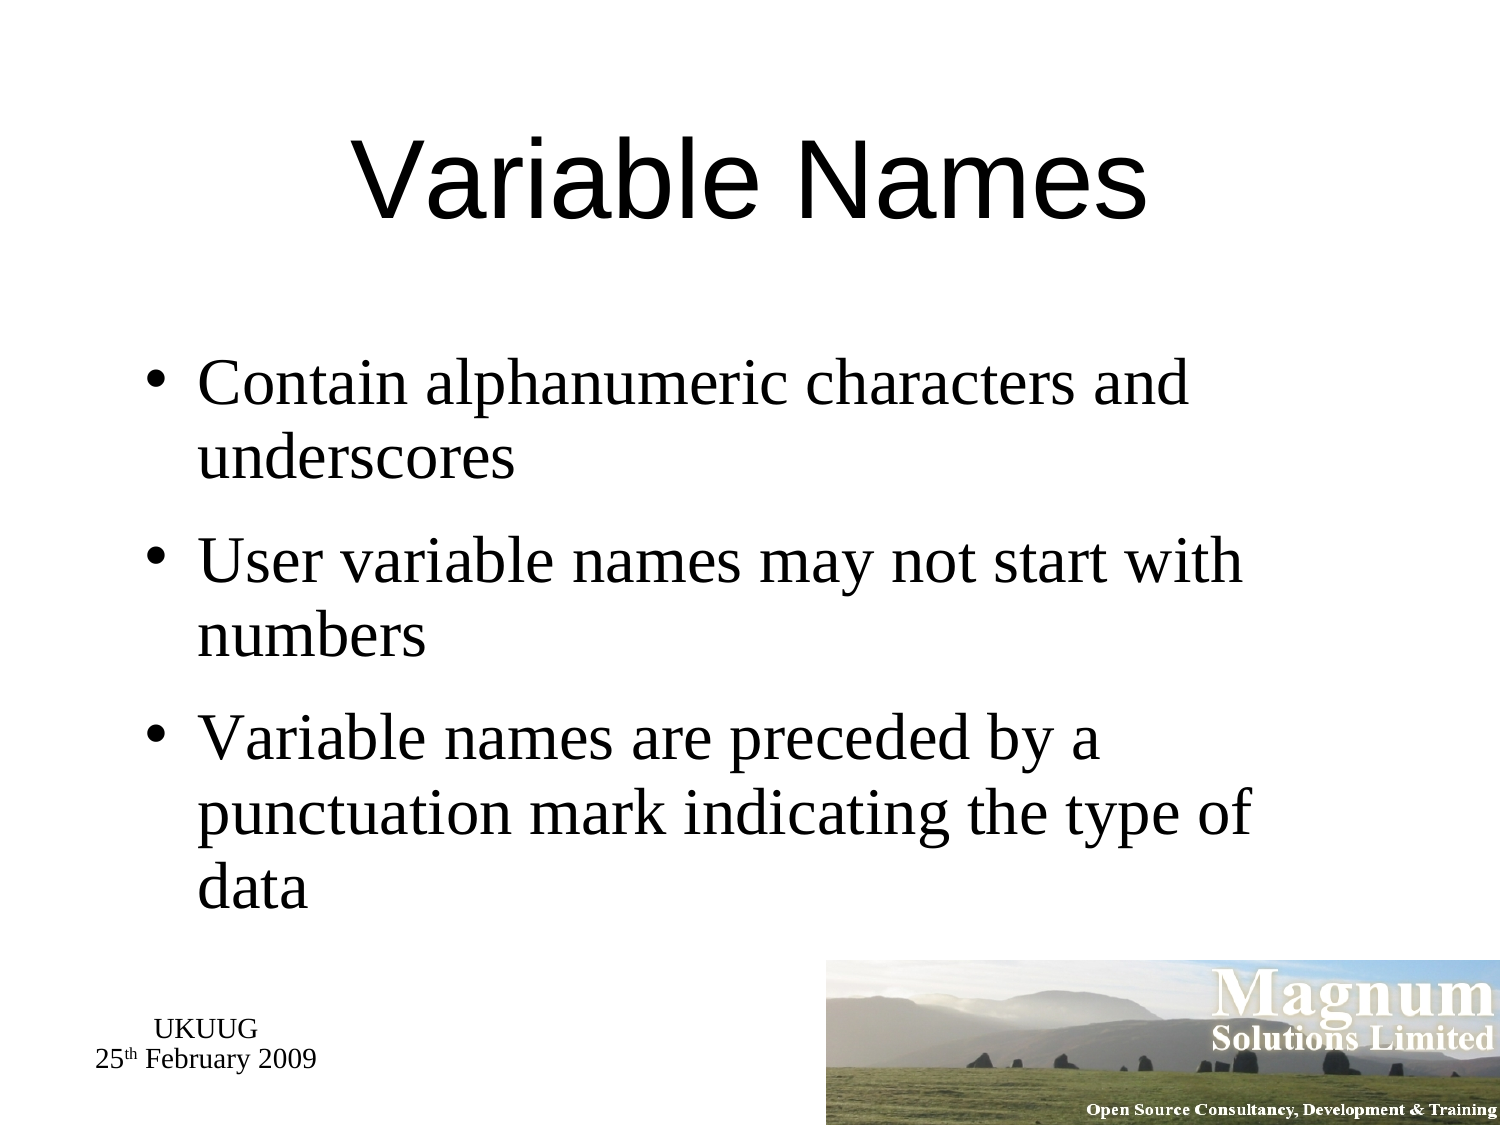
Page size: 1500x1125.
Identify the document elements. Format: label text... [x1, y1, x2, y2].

picture [826, 960, 1500, 1125]
title Variable Names [112, 62, 1388, 250]
list Contain alphanumeric characters and underscores User variable names may not start with numbers Variable names are preceded by a punctuation mark indicating the type of data [112, 337, 1388, 1013]
